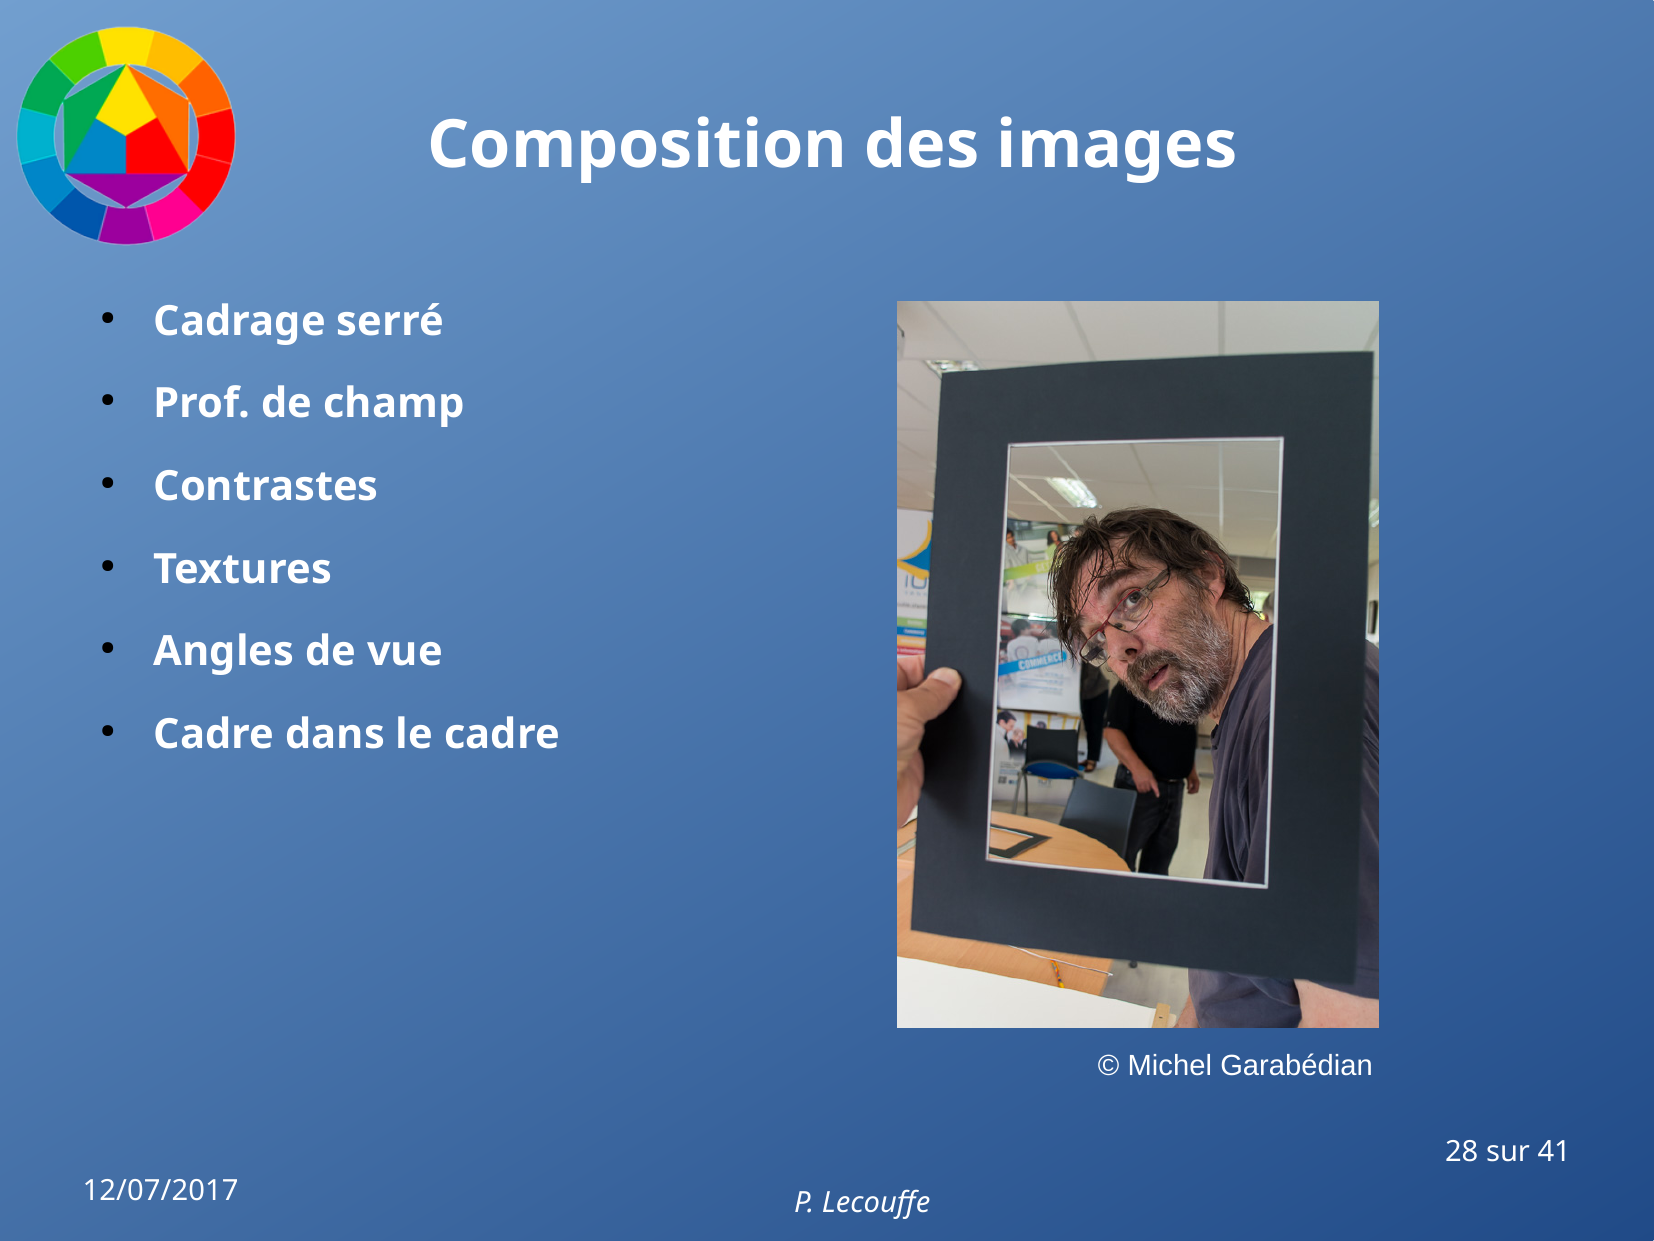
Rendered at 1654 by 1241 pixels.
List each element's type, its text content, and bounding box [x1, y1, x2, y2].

list Cadrage serré Prof. de champ Contrastes Textures Angles de vue Cadre dans le cadre [82, 290, 1571, 1058]
text_box © Michel Garabédian [1074, 1041, 1397, 1090]
title Composition des images [236, 58, 1430, 225]
picture [897, 301, 1379, 1028]
picture [6, 22, 249, 252]
